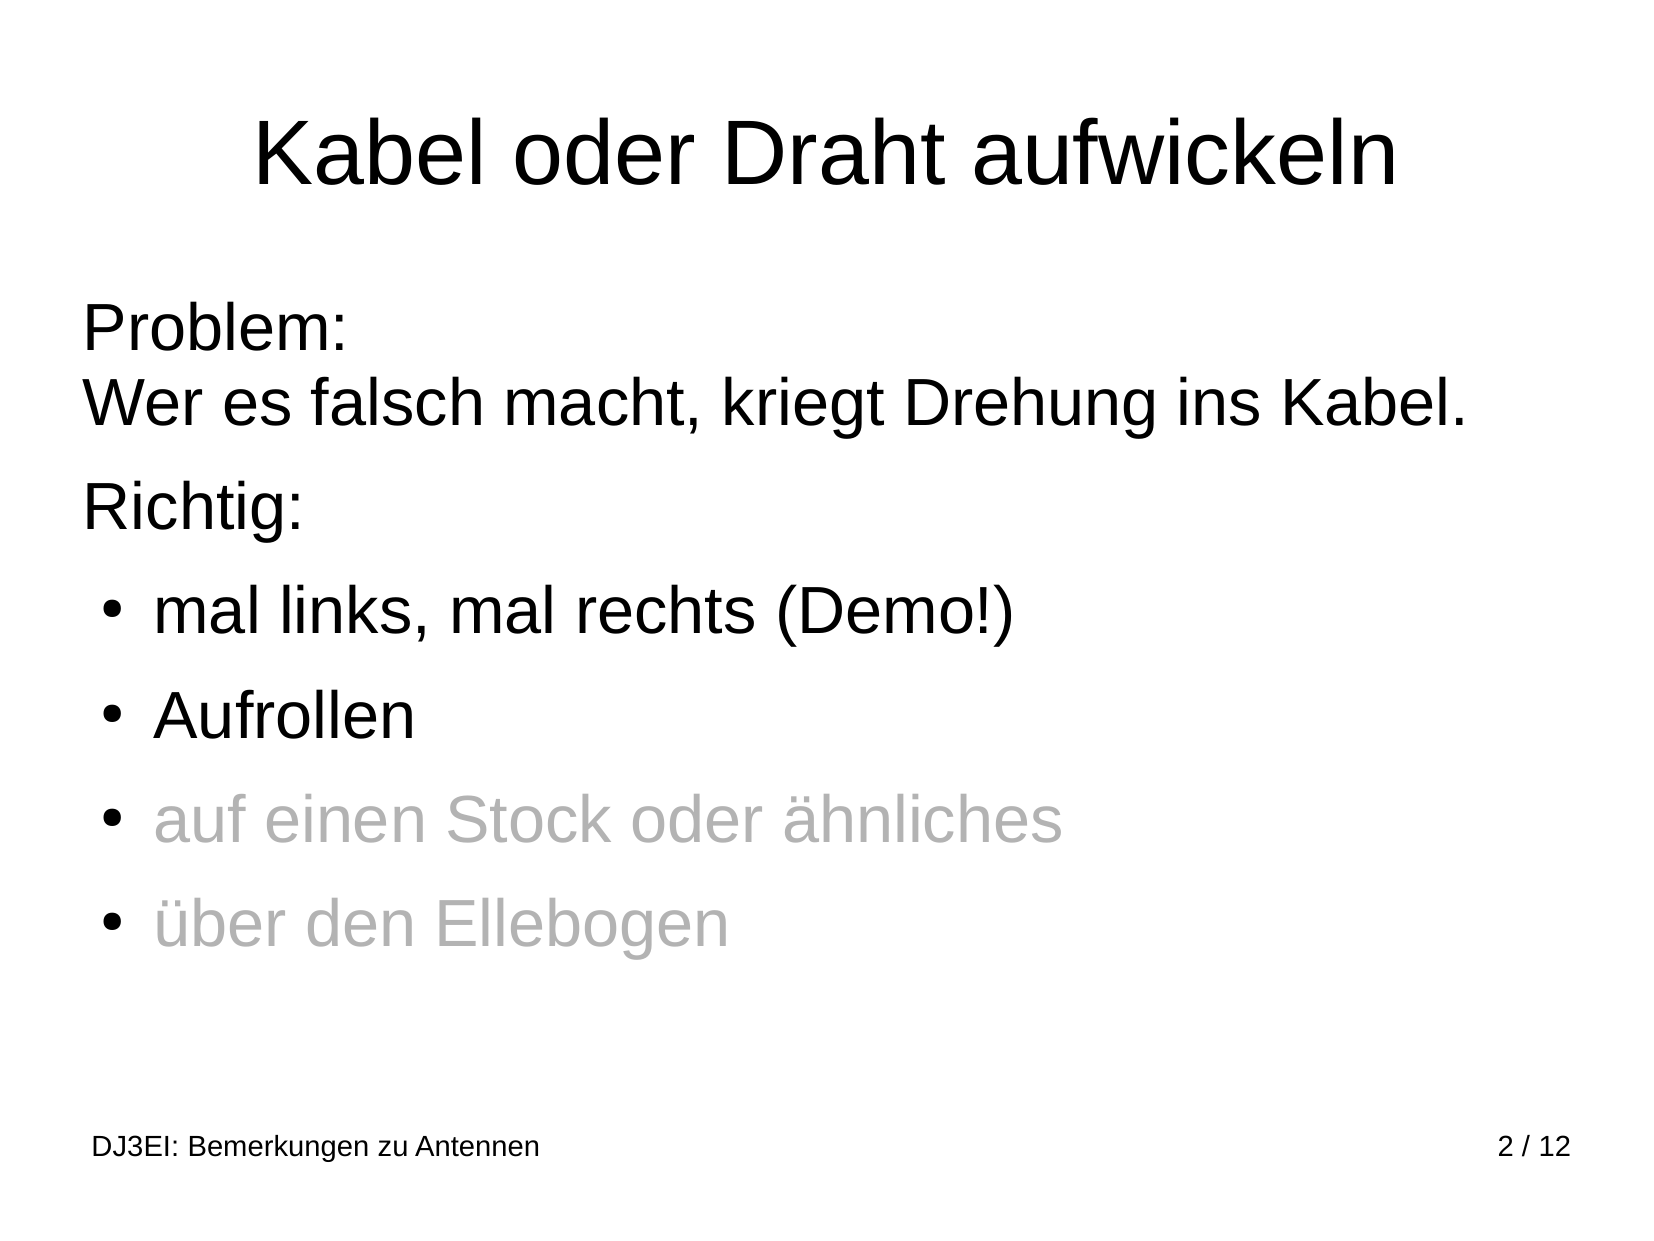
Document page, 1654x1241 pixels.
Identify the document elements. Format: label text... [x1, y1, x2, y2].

title Kabel oder Draht aufwickeln [82, 49, 1571, 257]
list Problem: Wer es falsch macht, kriegt Drehung ins Kabel. Richtig: mal links, mal rechts (Demo!) Aufrollen auf einen Stock oder ähnliches über den Ellebogen [82, 290, 1571, 1010]
